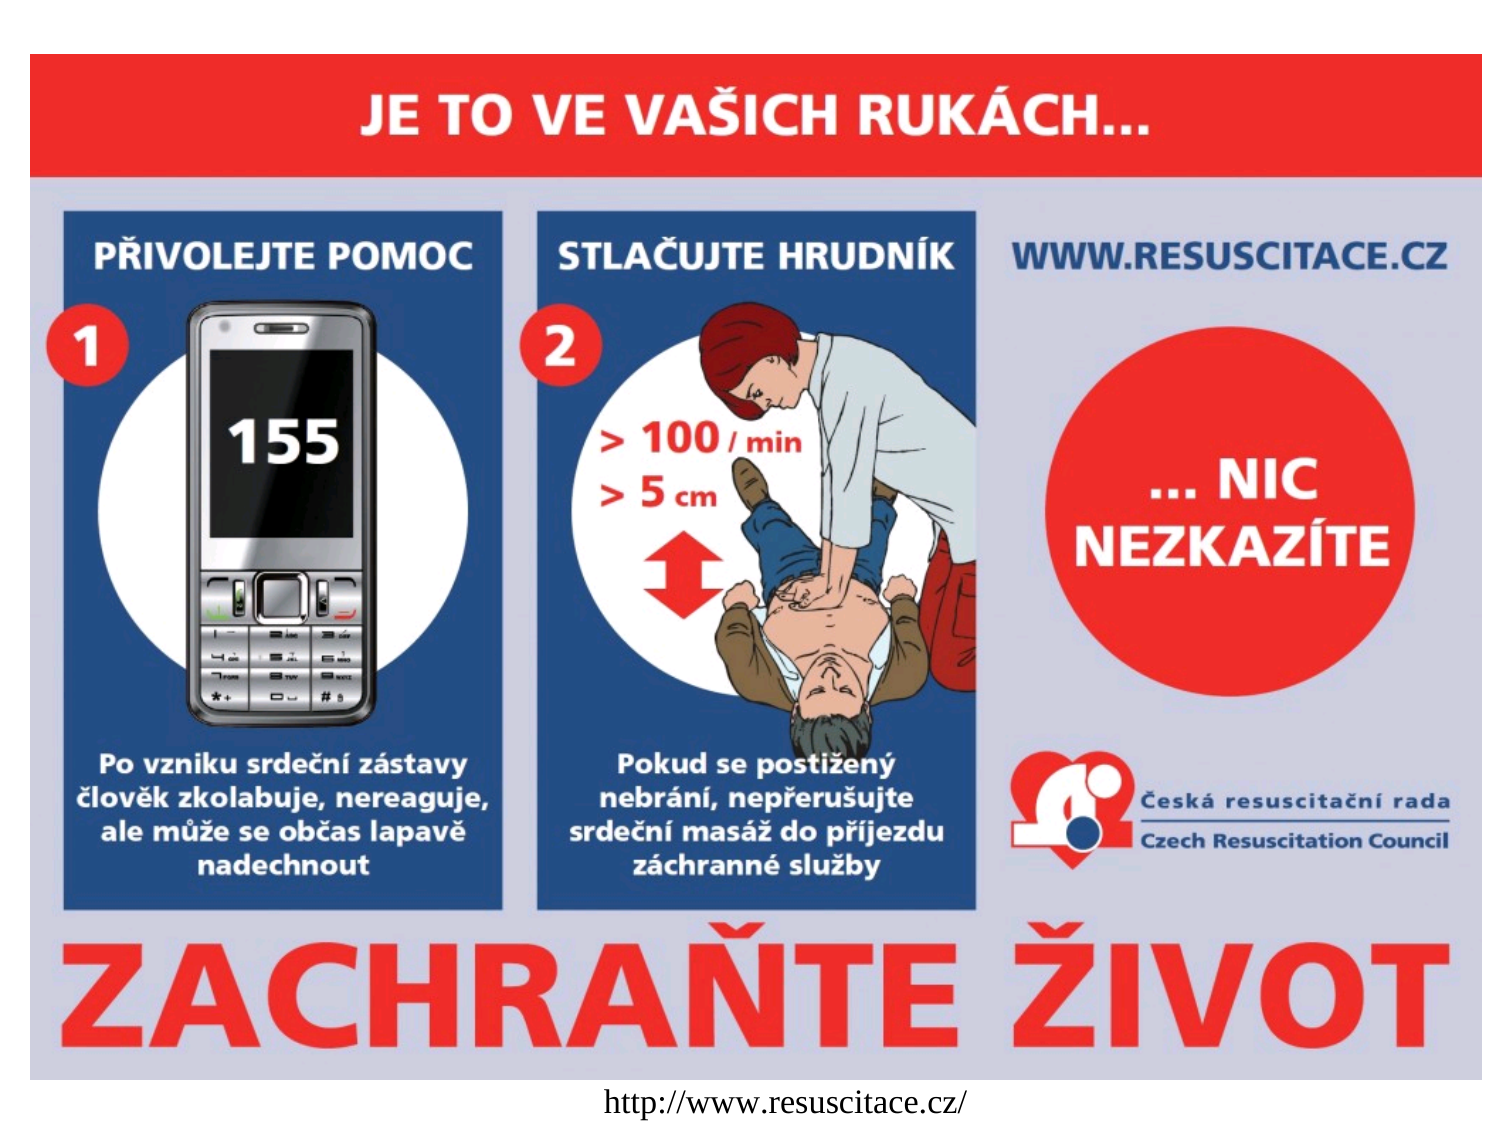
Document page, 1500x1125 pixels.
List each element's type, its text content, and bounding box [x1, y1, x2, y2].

text_box http://www.resuscitace.cz/ [589, 1073, 1018, 1125]
picture [30, 54, 1482, 1080]
